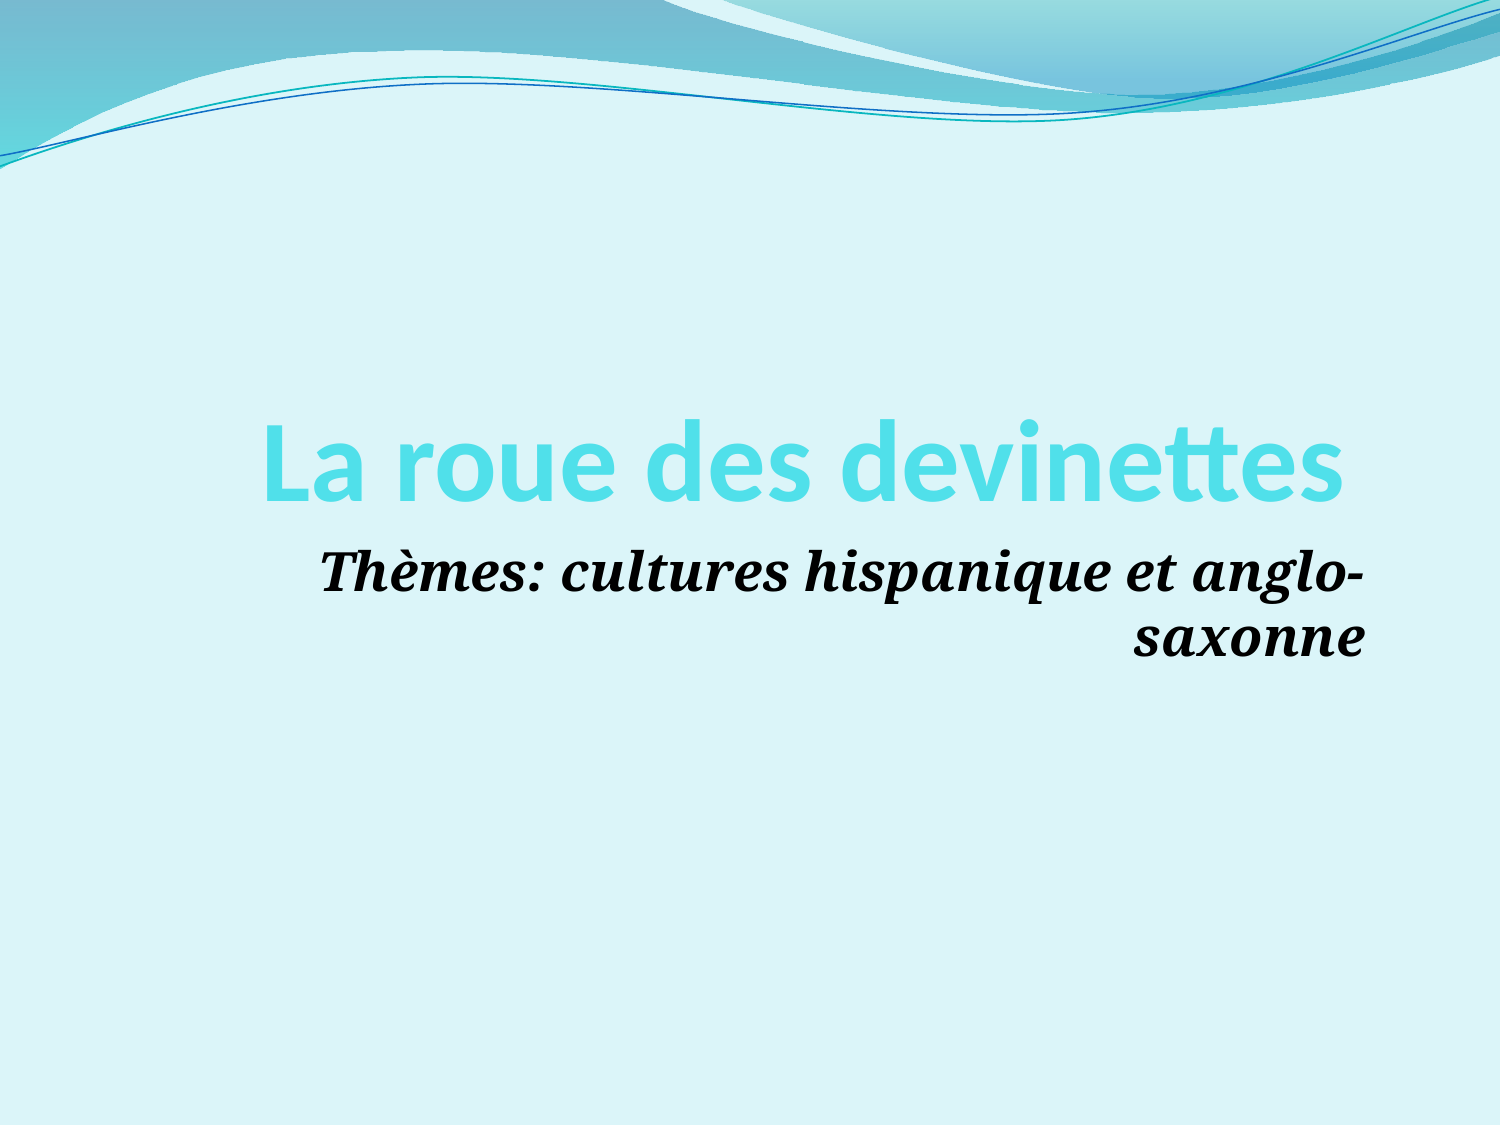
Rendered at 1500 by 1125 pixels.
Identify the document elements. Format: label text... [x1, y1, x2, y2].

title La roue des devinettes [87, 224, 1376, 525]
subtitle Thèmes: cultures hispanique et anglo-saxonne [87, 529, 1376, 818]
